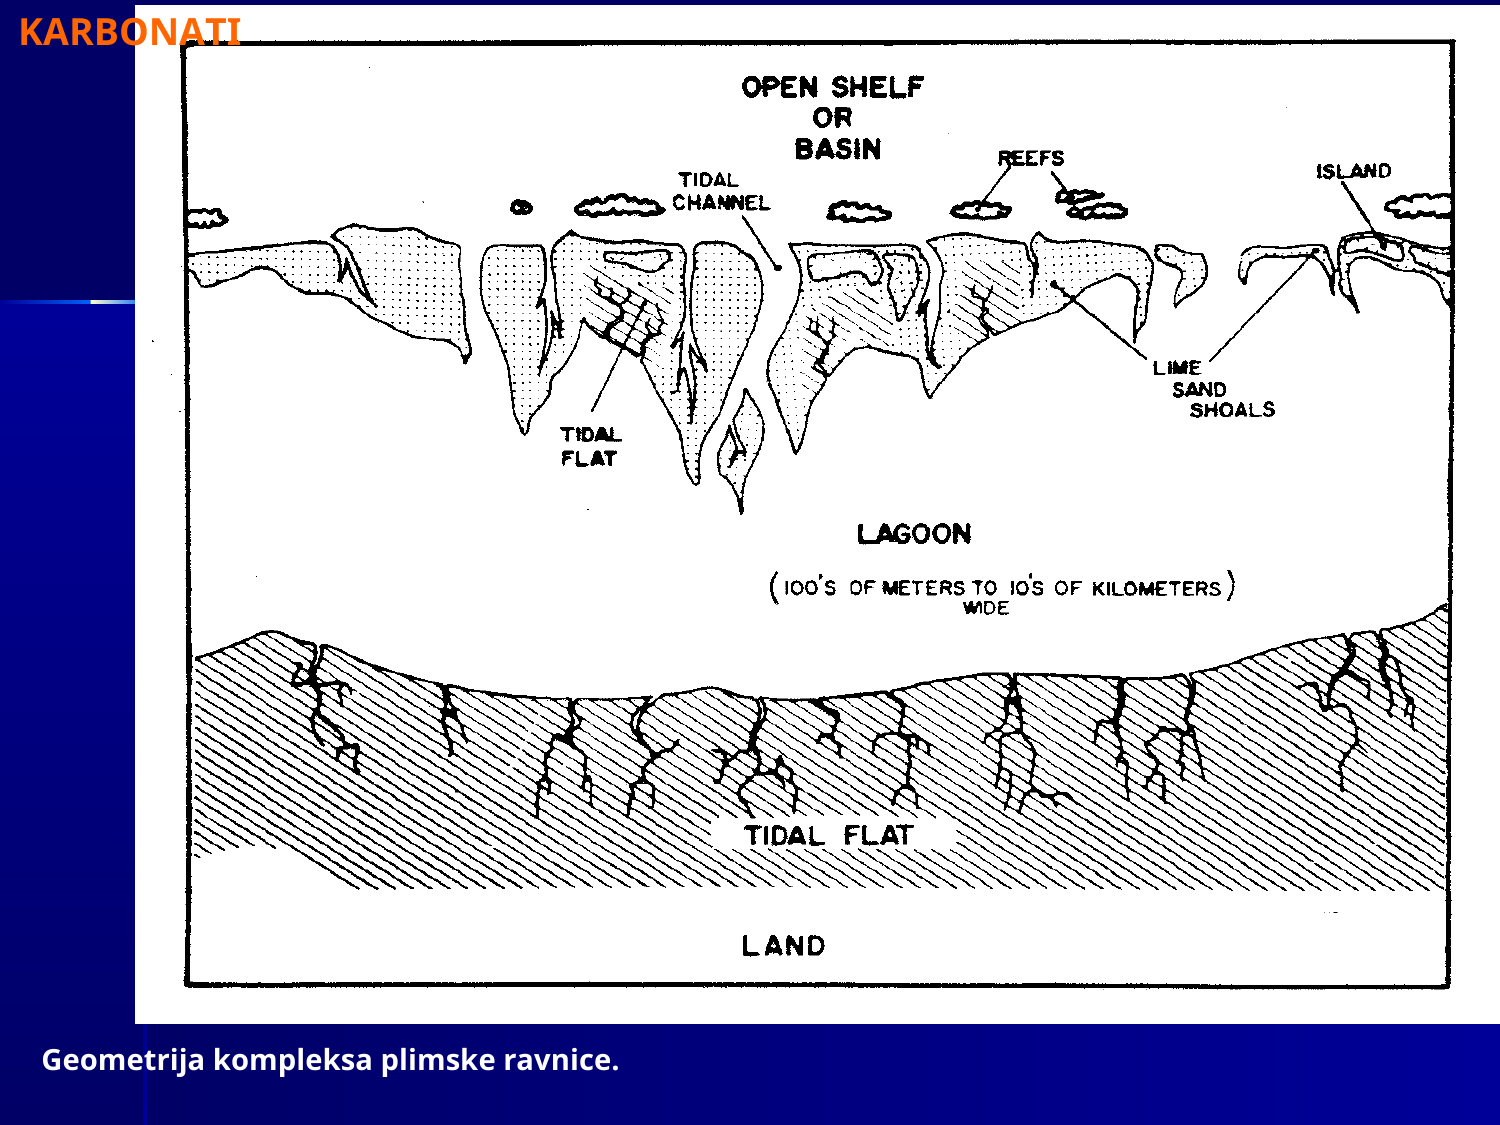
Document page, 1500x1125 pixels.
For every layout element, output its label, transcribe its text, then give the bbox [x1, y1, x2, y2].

text_box Geometrija kompleksa plimske ravnice. [26, 1033, 643, 1085]
text_box KARBONATI [3, 0, 257, 61]
picture [135, 5, 1500, 1024]
